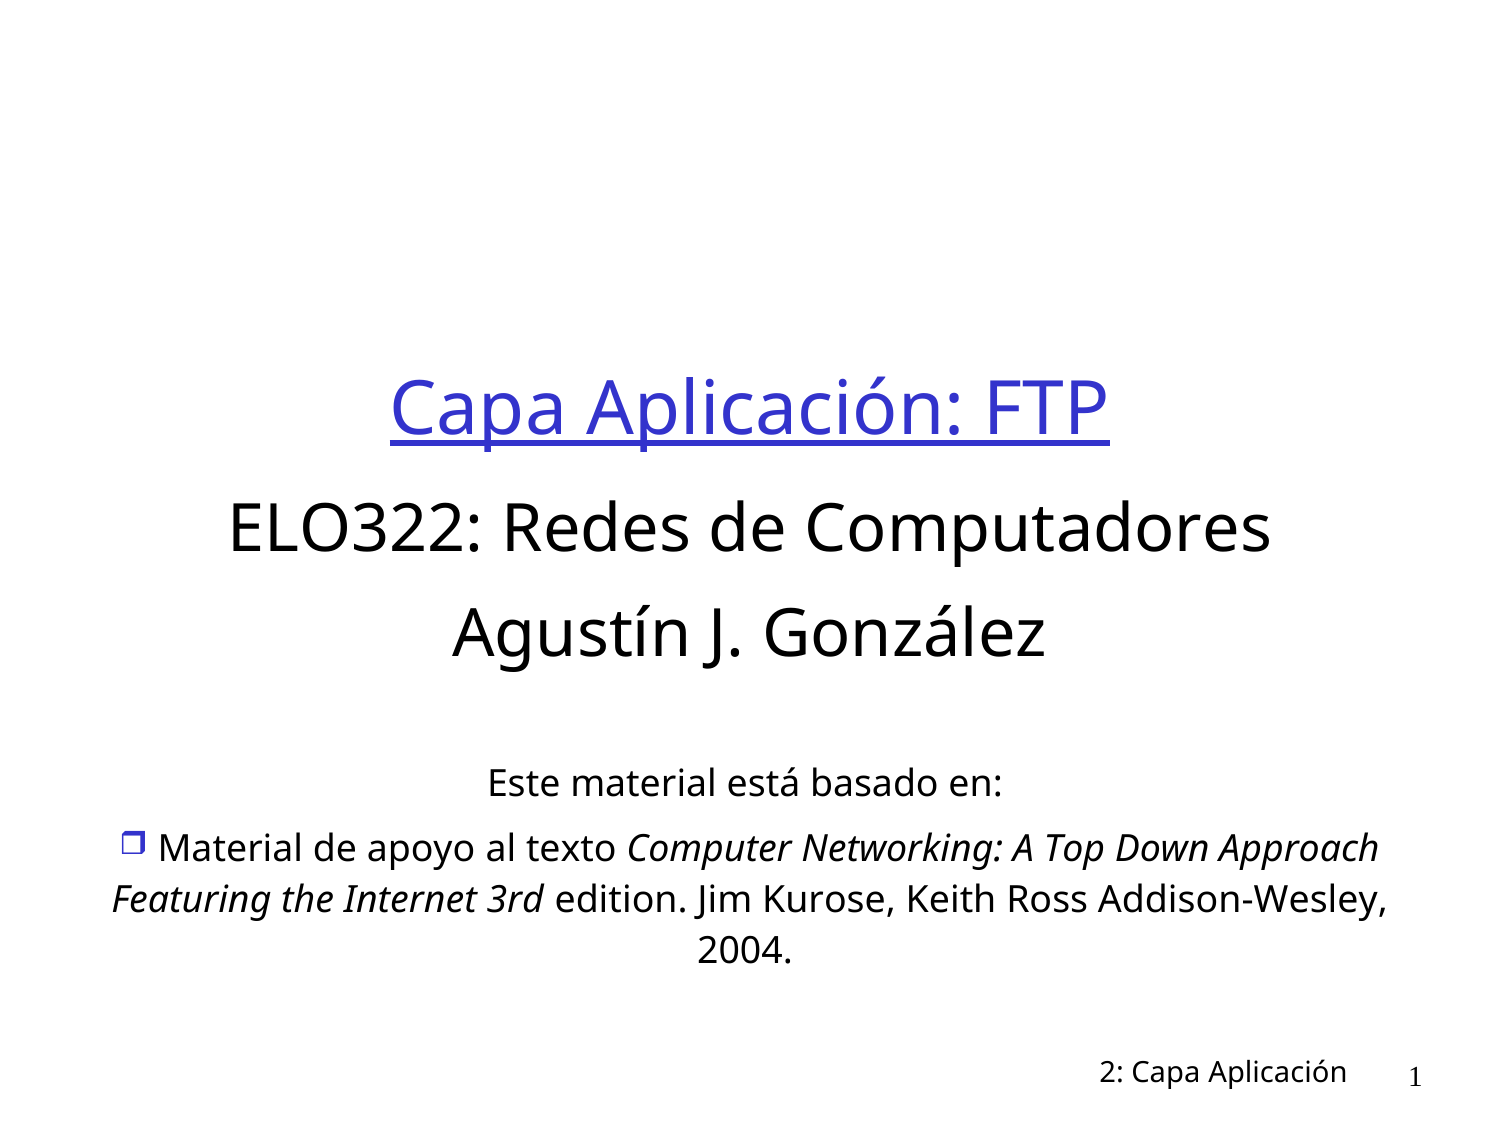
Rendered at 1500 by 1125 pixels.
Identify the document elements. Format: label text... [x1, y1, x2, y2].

title Capa Aplicación: FTP [75, 323, 1426, 487]
subtitle ELO322: Redes de Computadores Agustín J. González Este material está basado en: Material de apoyo al texto Computer Networking: A Top Down Approach Featuring the Internet 3rd edition. Jim Kurose, Keith Ross Addison-Wesley, 2004. [75, 487, 1426, 968]
